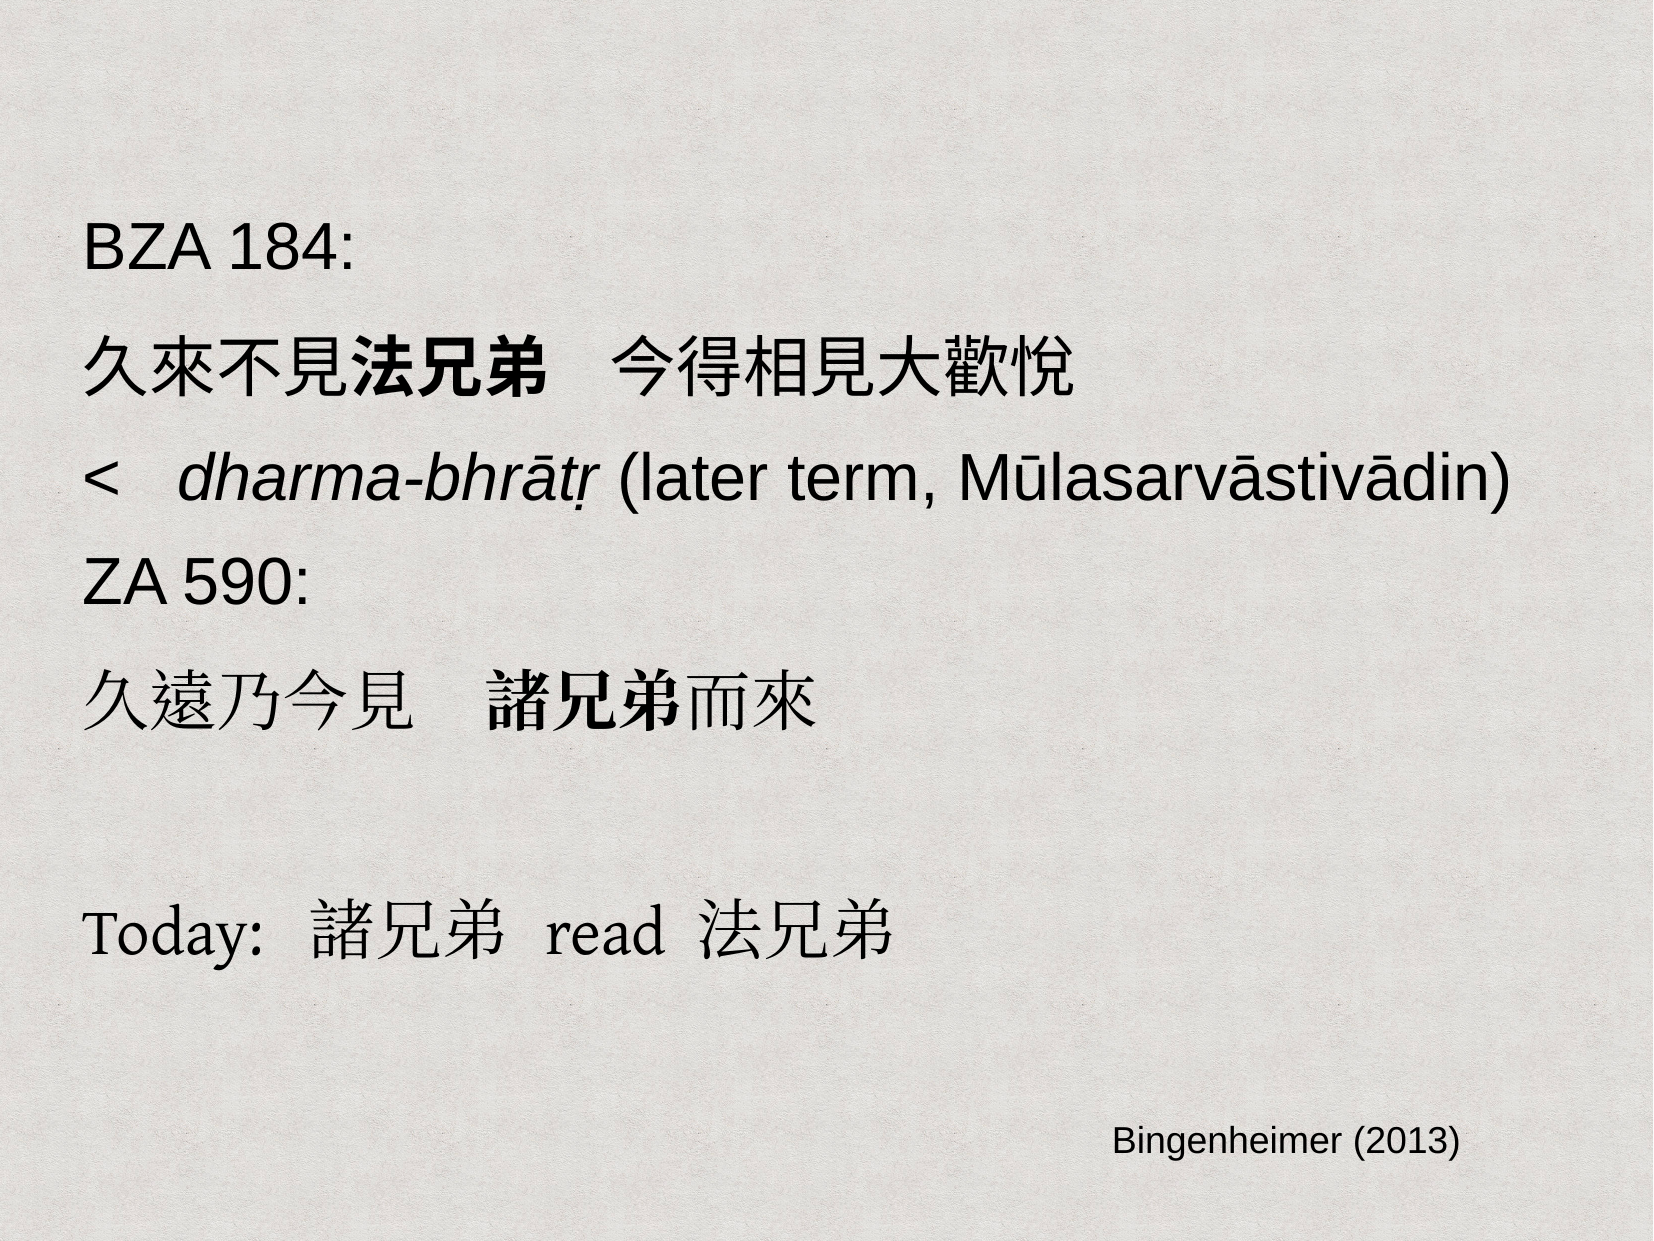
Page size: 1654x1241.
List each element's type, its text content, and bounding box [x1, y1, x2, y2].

text_box Bingenheimer (2013) [1097, 1112, 1571, 1170]
list BZA 184: 久來不見法兄弟 今得相見大歡悅 < dharma-bhrātṛ (later term, Mūlasarvāstivādin) ZA 590: 久遠乃今見 諸兄弟而來 Today: 諸兄弟 read 法兄弟 [82, 105, 1571, 1148]
picture [0, 0, 1654, 1241]
